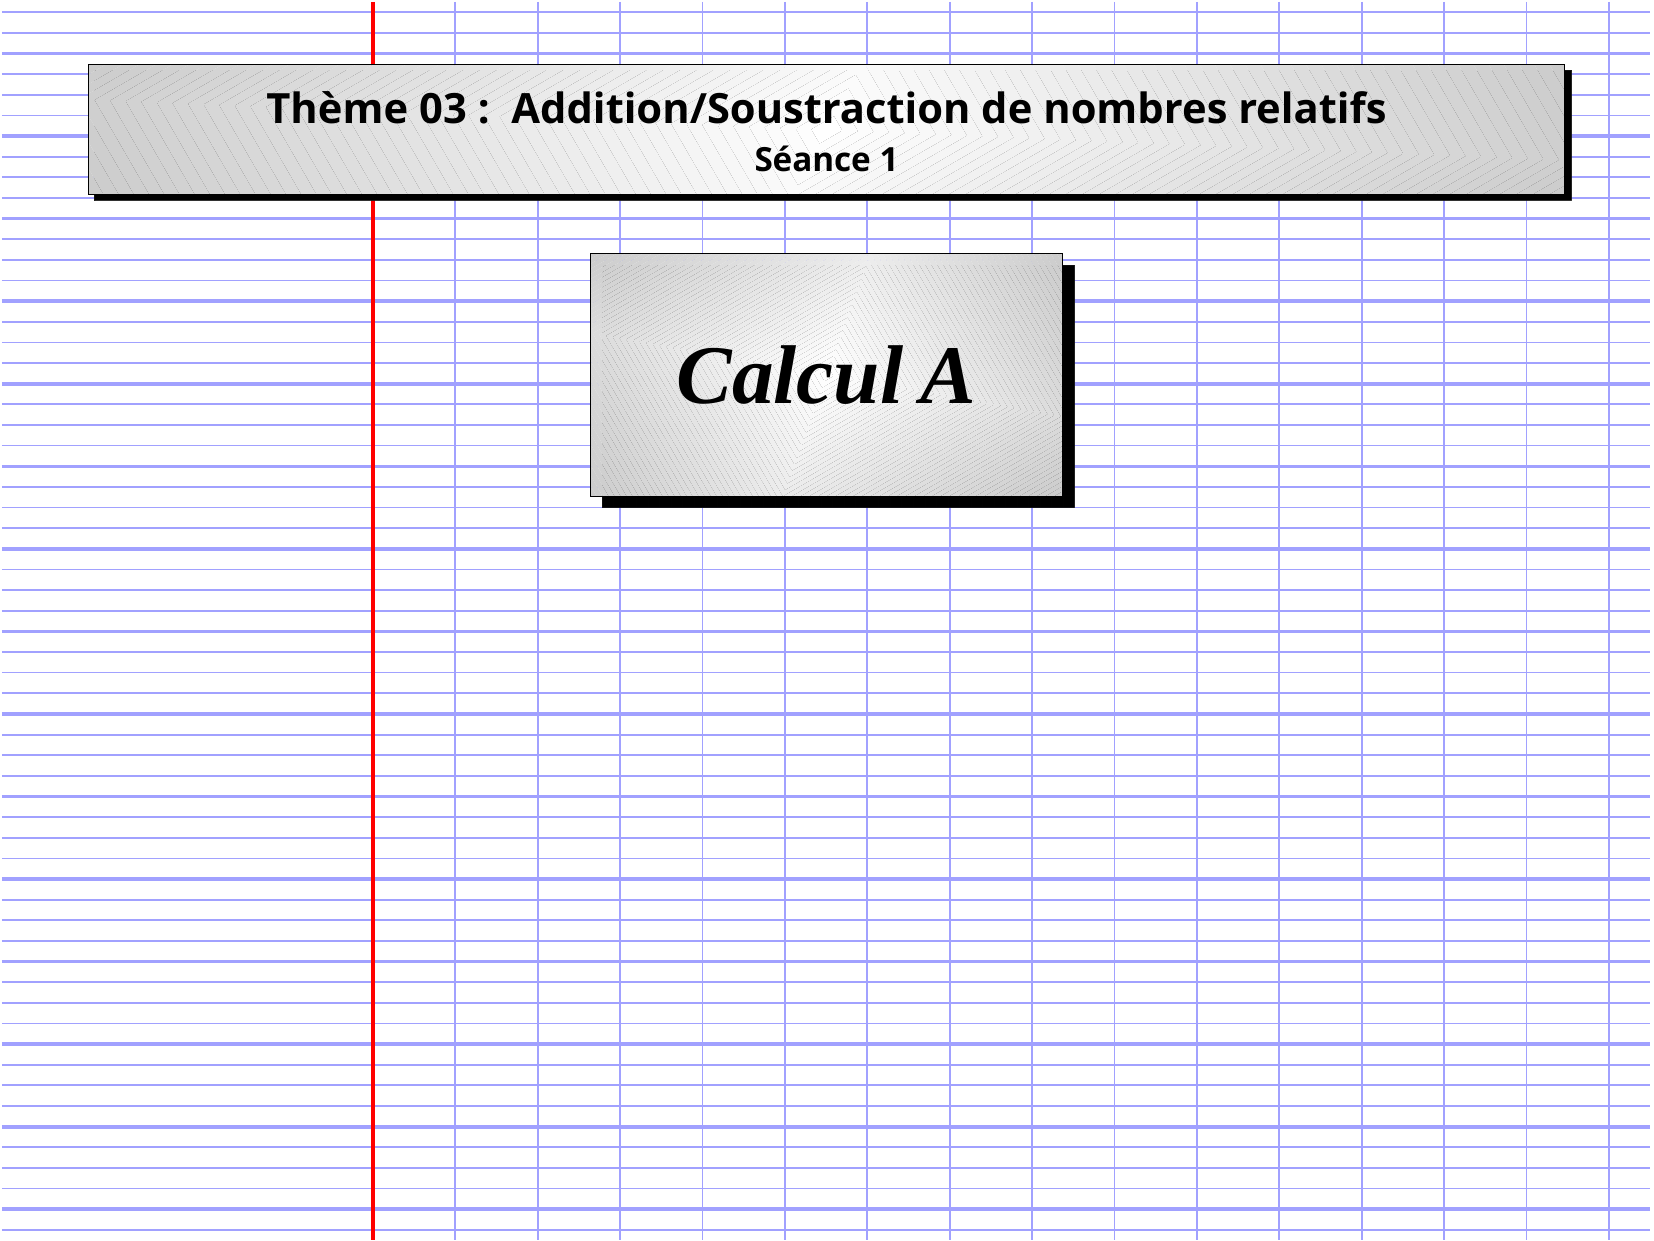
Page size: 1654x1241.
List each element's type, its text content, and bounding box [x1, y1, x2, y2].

text_box Calcul A [590, 253, 1063, 497]
picture [0, 0, 1654, 1241]
text_box Thème 03 : Addition/Soustraction de nombres relatifs Séance 1 [88, 64, 1565, 195]
